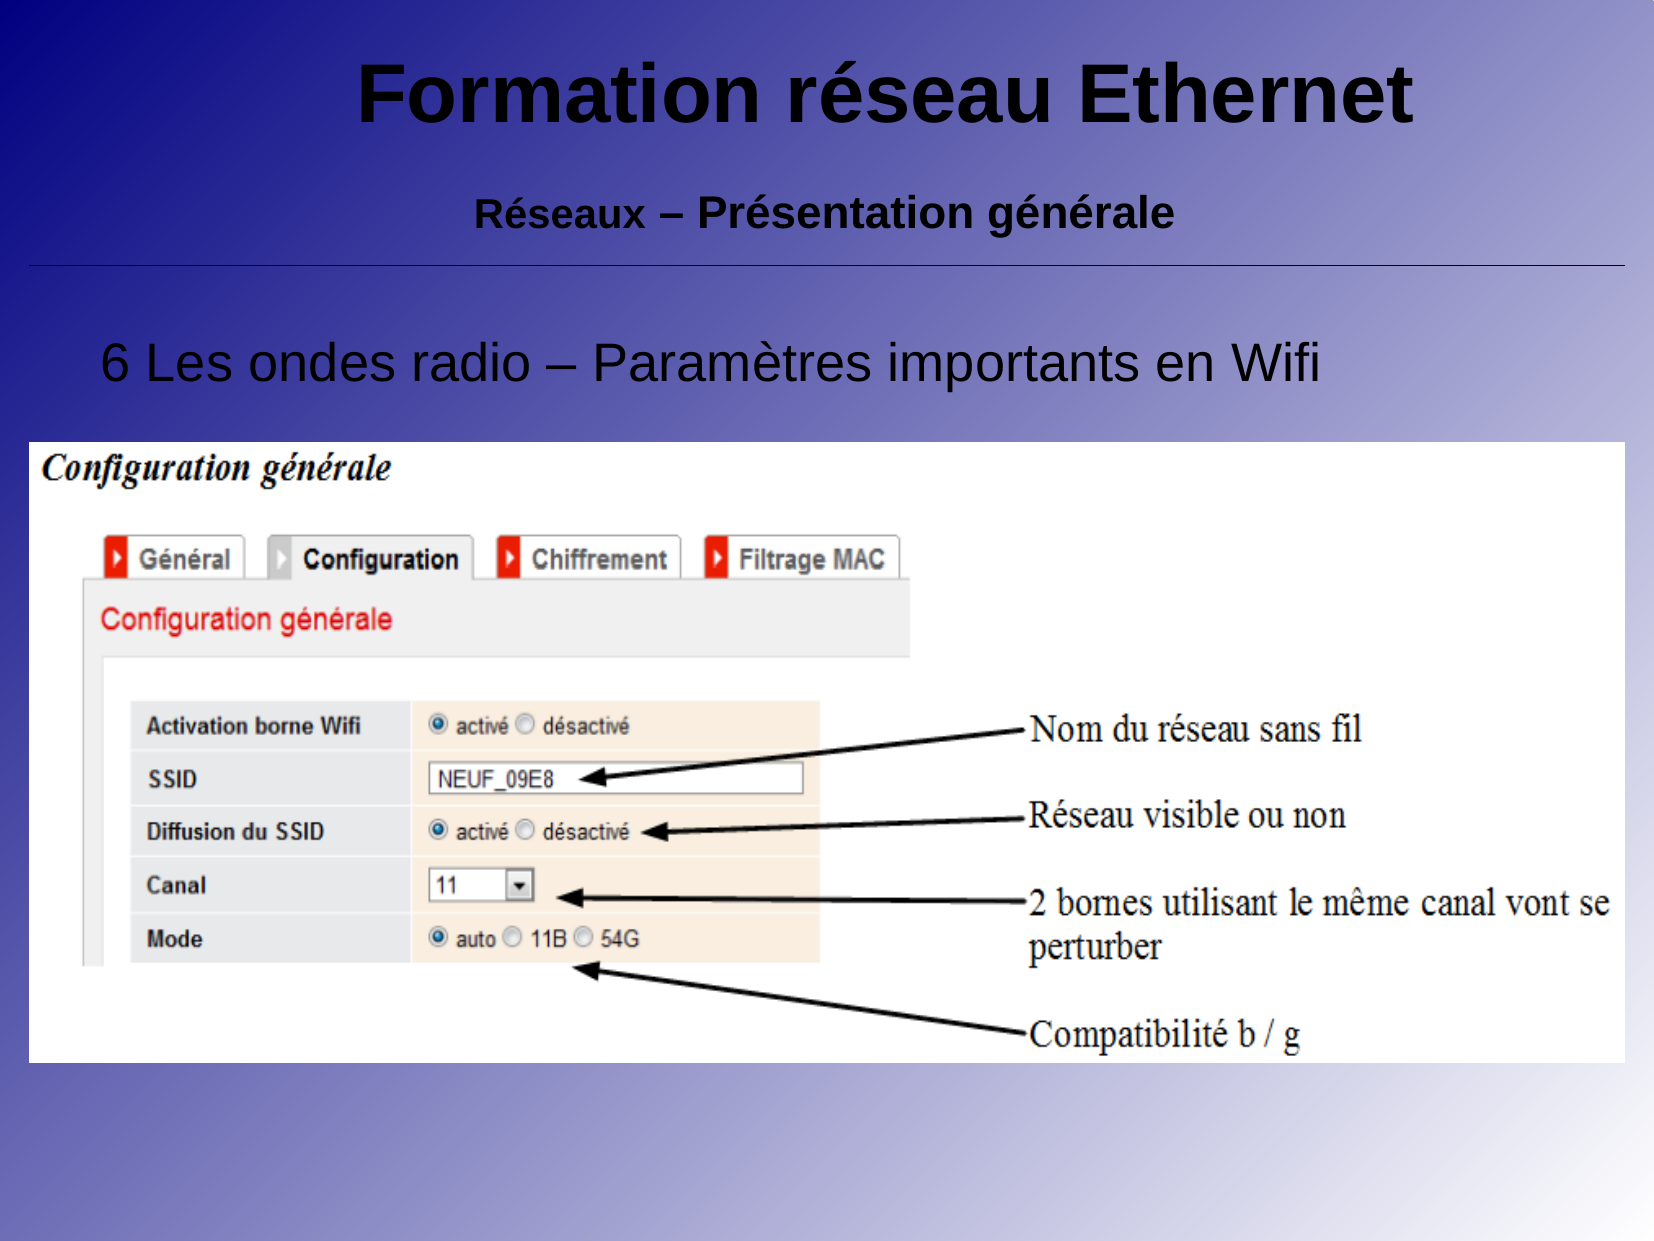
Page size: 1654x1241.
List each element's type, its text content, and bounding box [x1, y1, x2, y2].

text_box 6 Les ondes radio – Paramètres importants en Wifi [85, 324, 1353, 401]
text_box Réseaux – Présentation générale [29, 177, 1621, 265]
text_box Réseaux – Présentation générale [29, 266, 1621, 354]
text_box Formation réseau Ethernet [324, 39, 1447, 148]
picture [29, 442, 1625, 1063]
